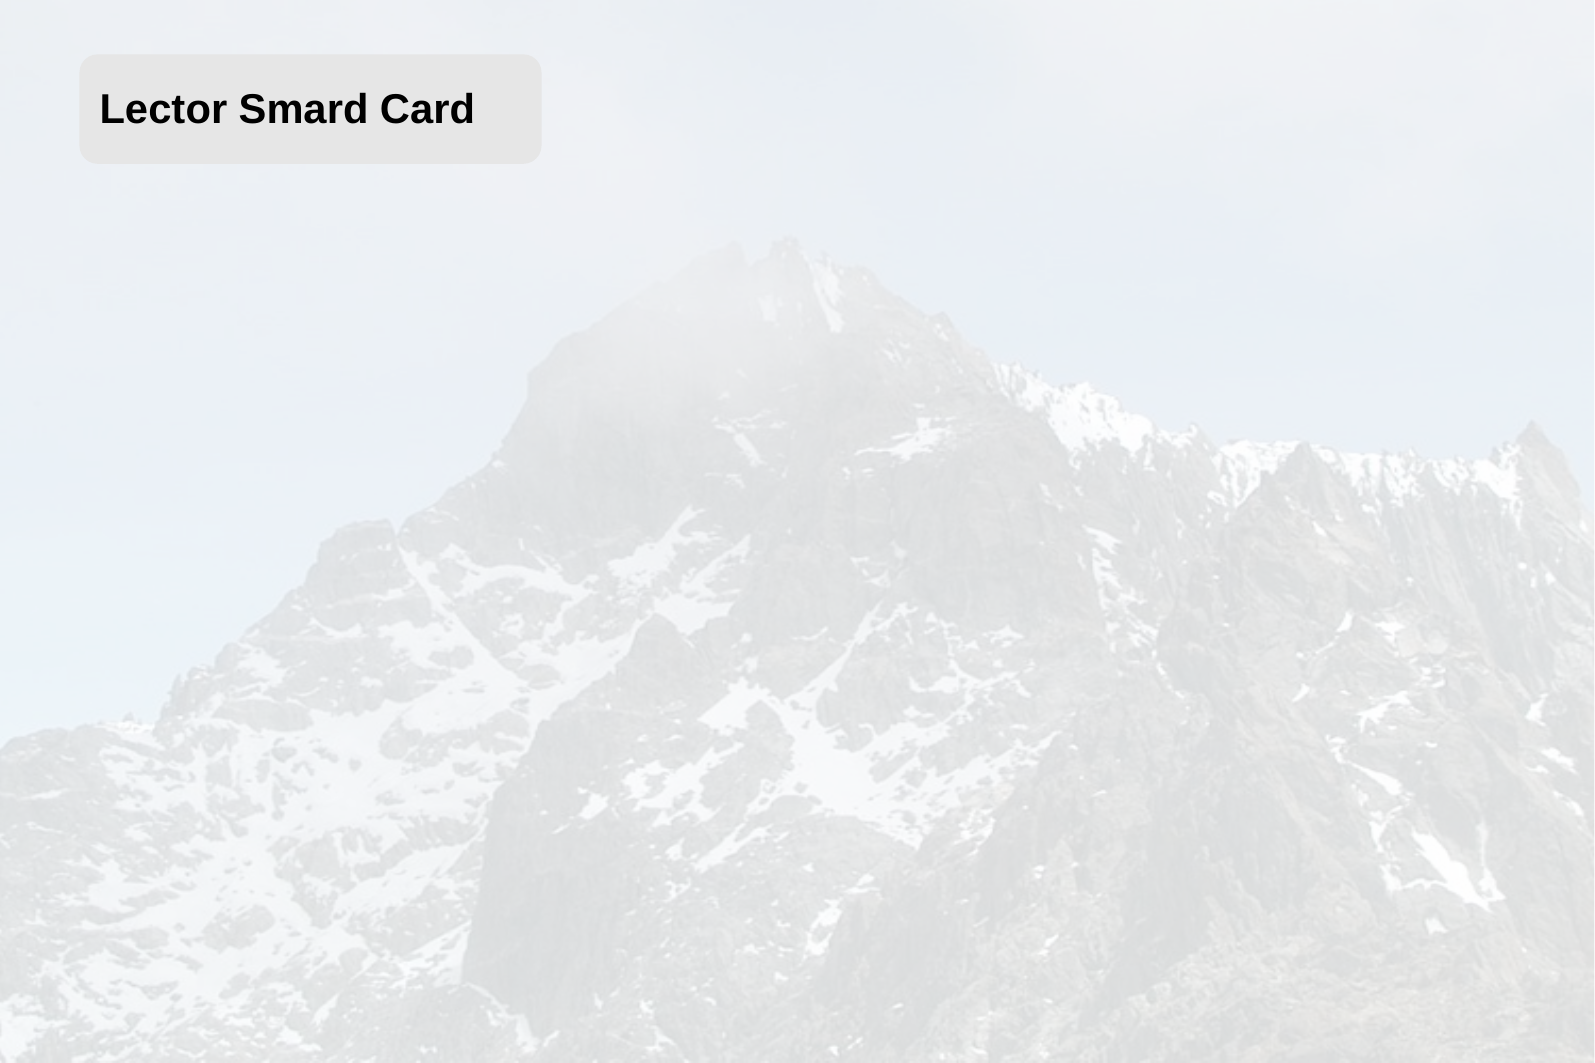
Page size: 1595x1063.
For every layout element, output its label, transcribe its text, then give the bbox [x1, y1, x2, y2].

text_box Lector Smard Card [79, 54, 542, 164]
